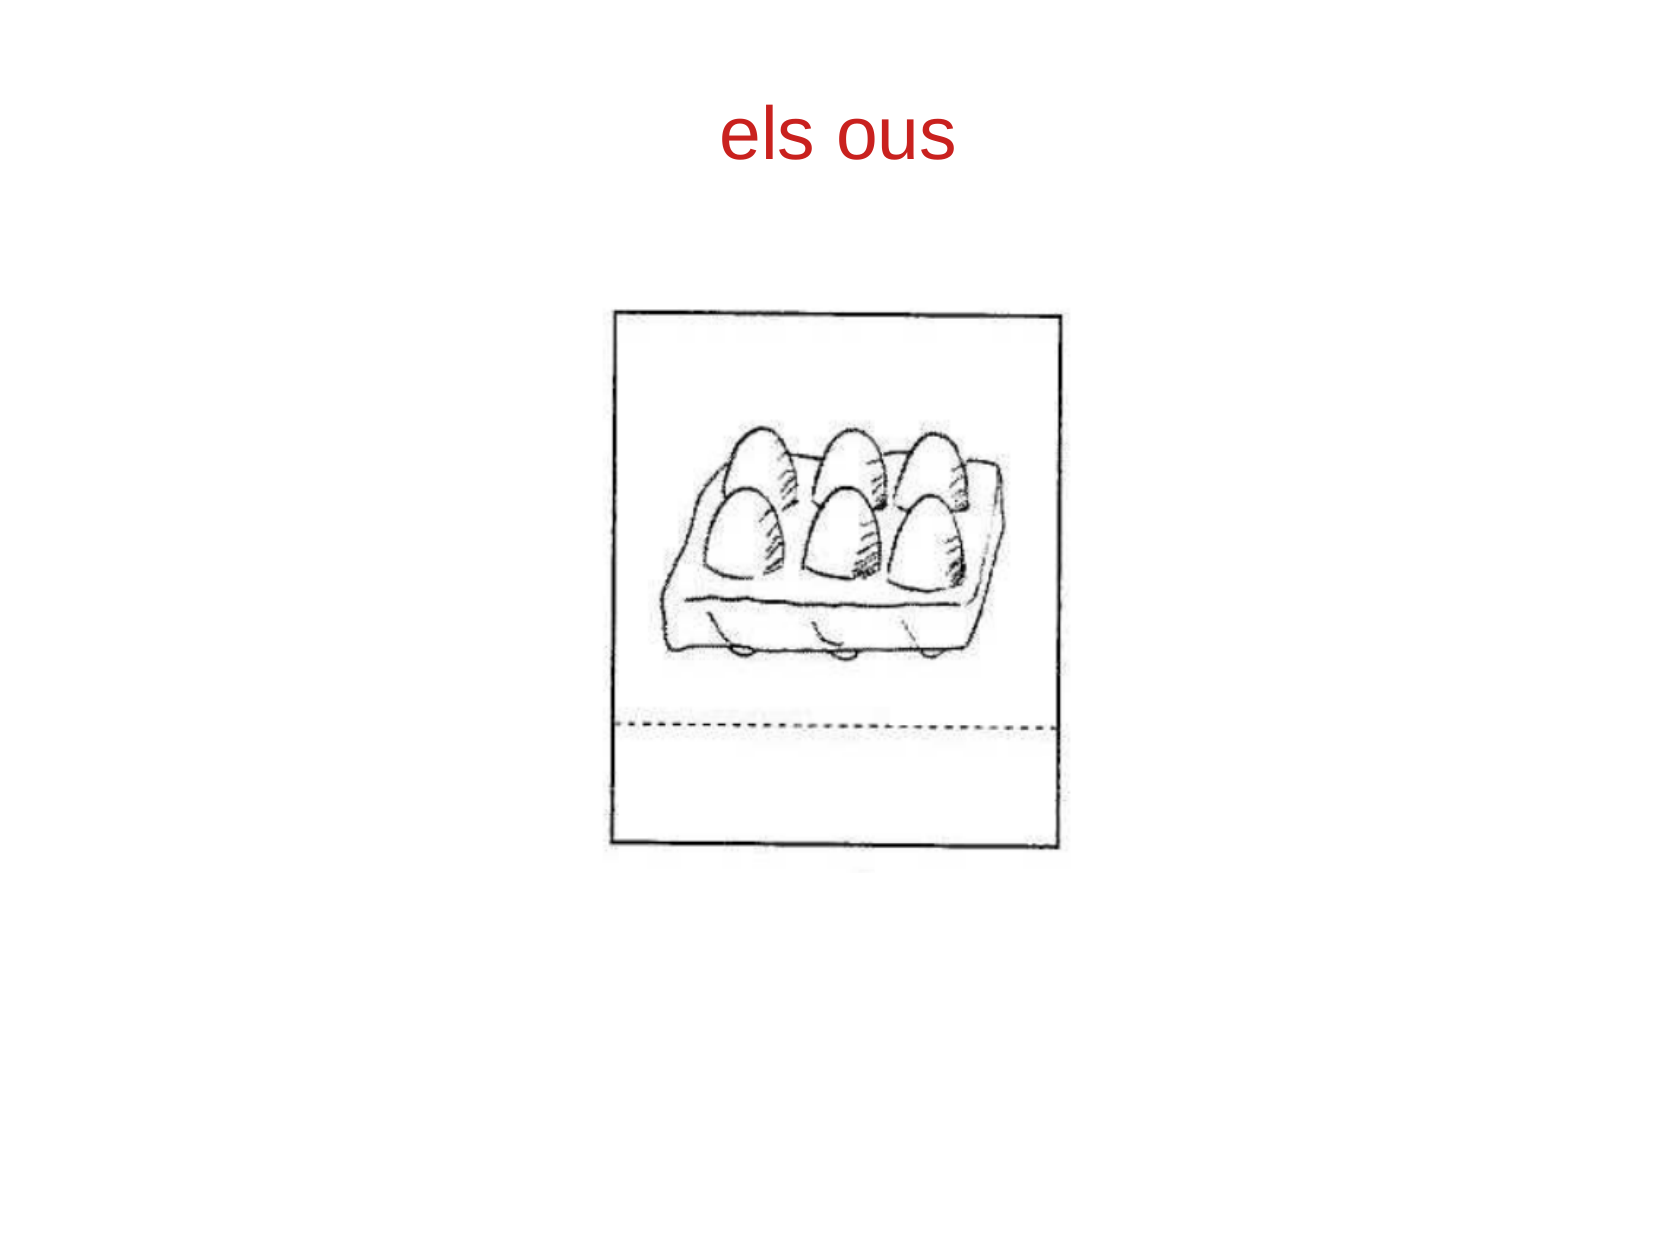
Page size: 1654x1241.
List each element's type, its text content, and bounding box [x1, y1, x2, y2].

picture [581, 291, 1094, 873]
text_box els ous [389, 58, 1288, 201]
